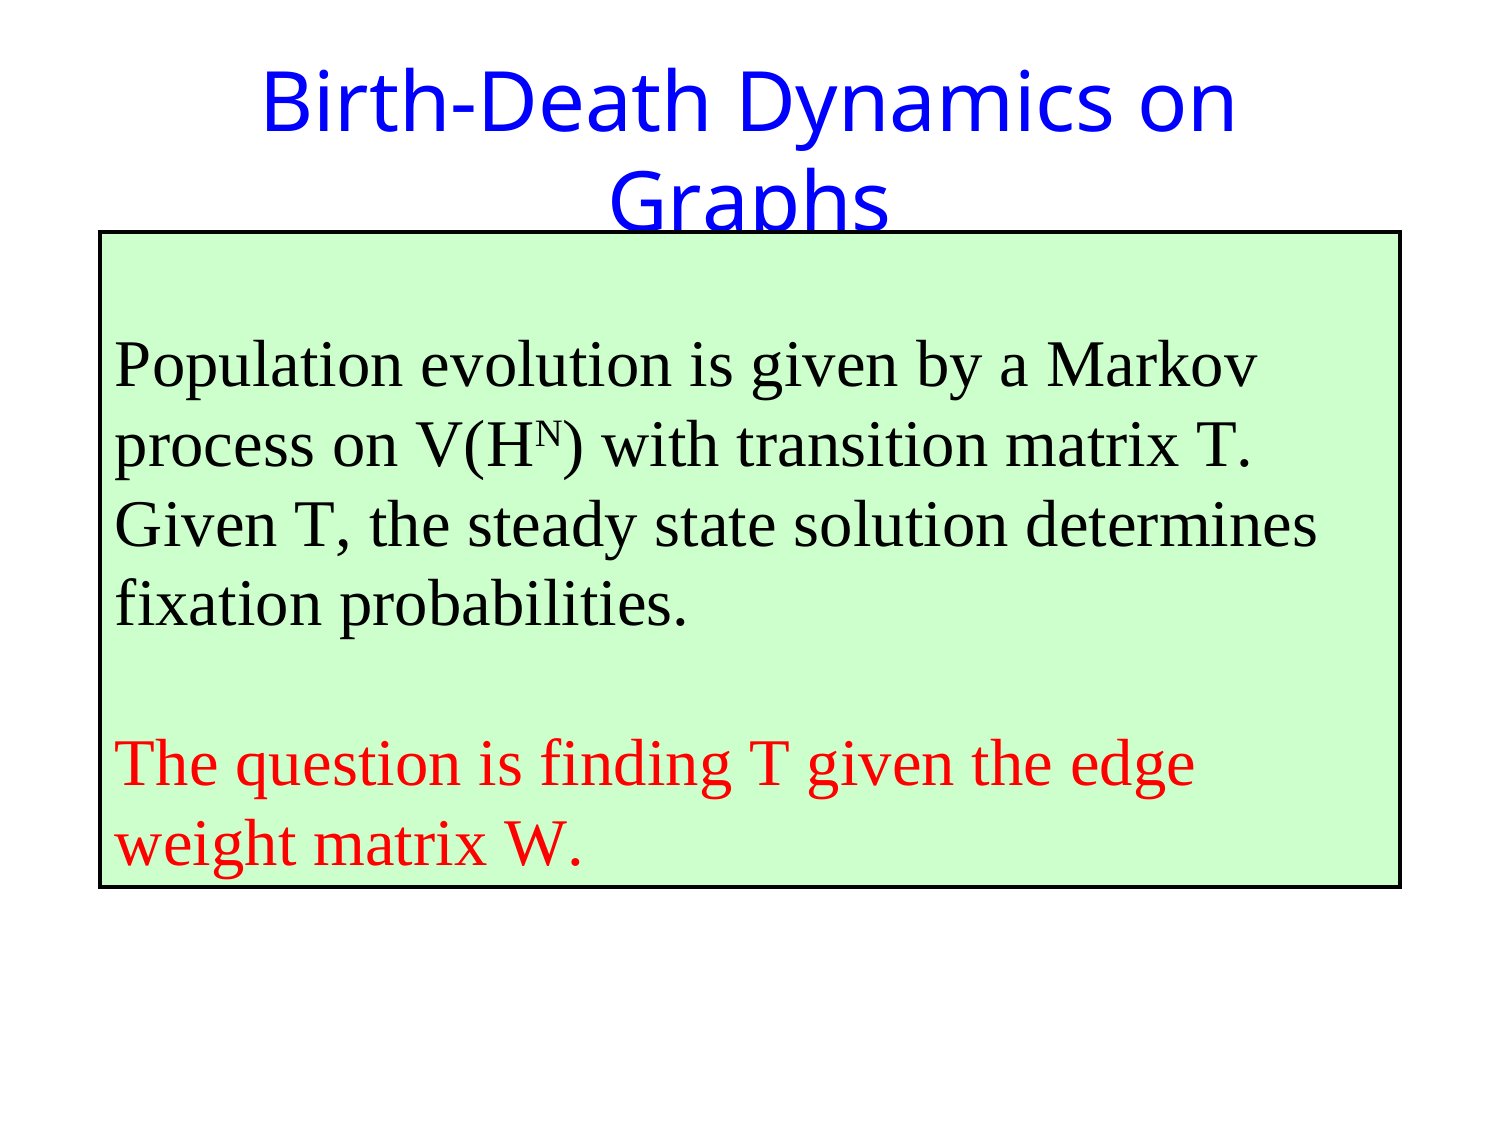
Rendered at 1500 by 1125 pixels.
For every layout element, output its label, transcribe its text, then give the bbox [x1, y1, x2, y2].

text_box Population evolution is given by a Markov process on V(HN) with transition matrix T. Given T, the steady state solution determines fixation probabilities. The question is finding T given the edge weight matrix W. [100, 231, 1400, 887]
title Birth-Death Dynamics on Graphs [112, 54, 1388, 231]
